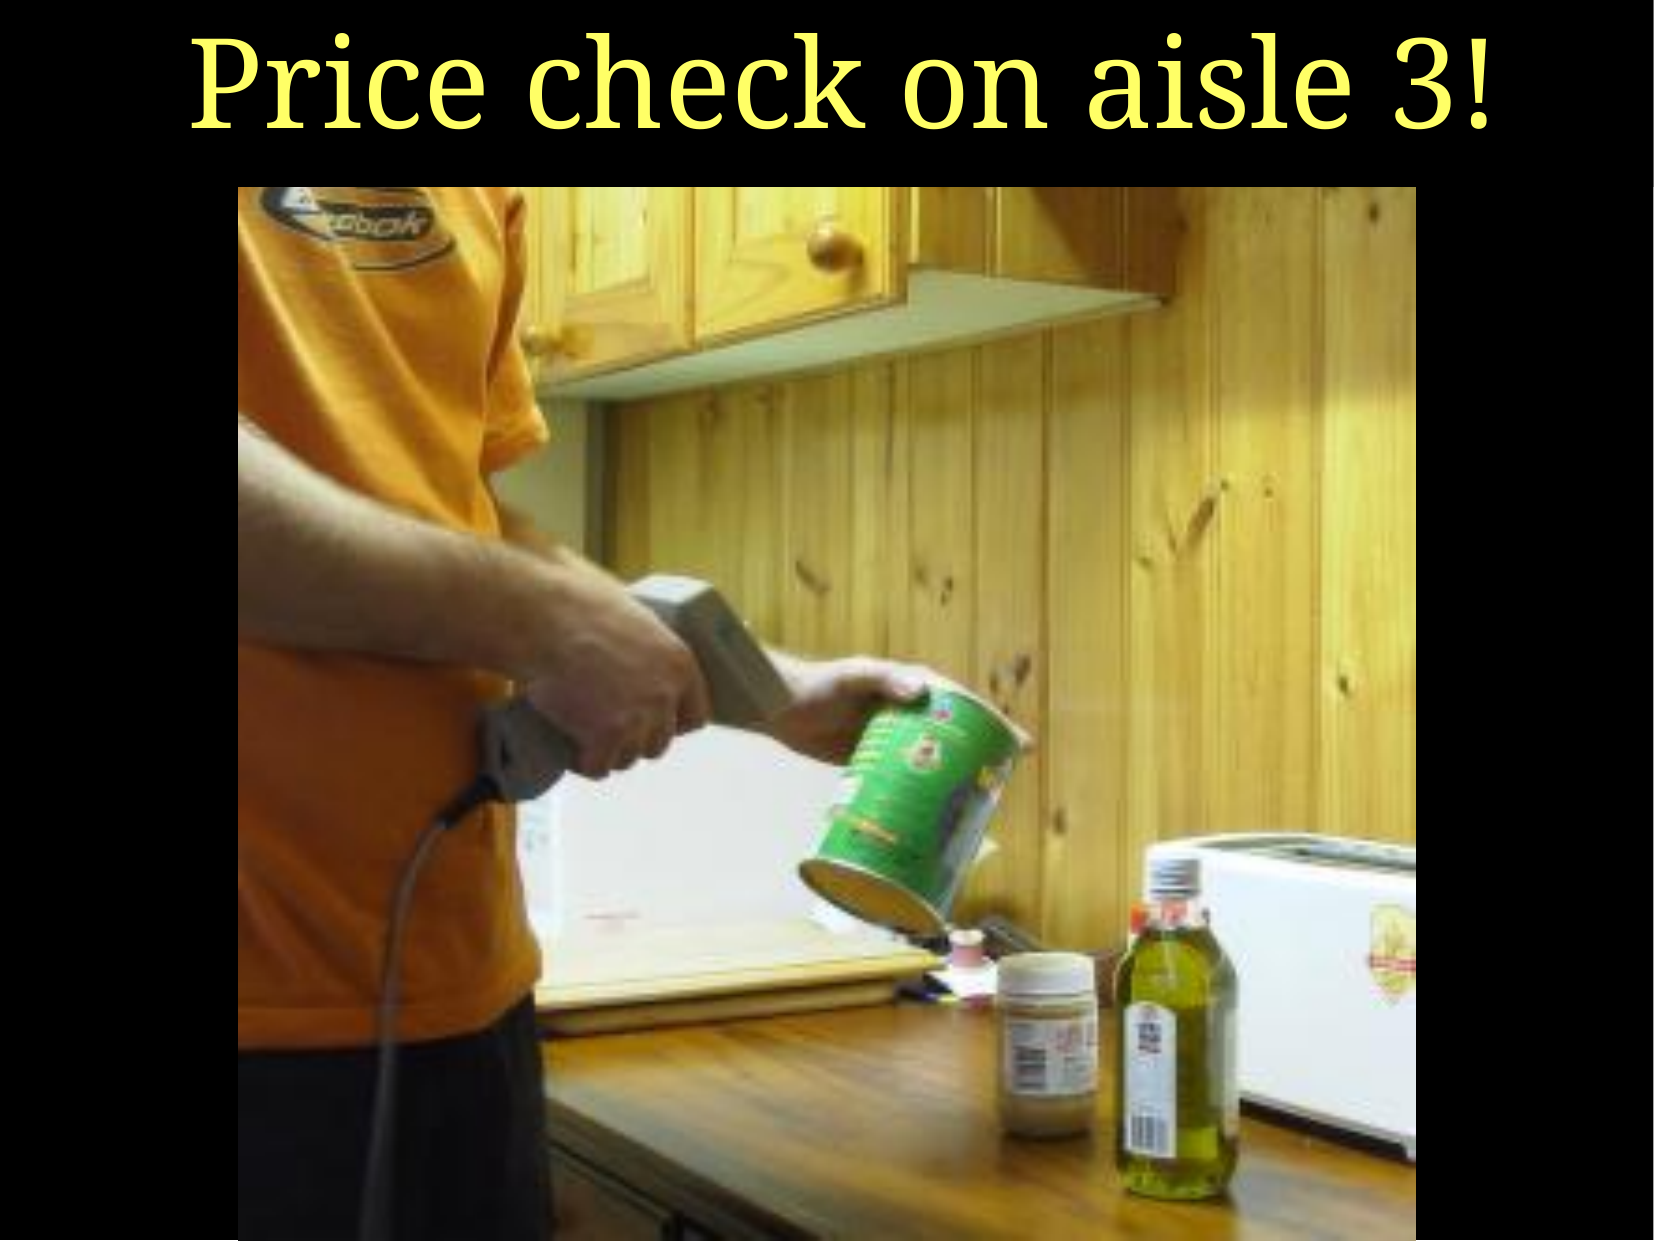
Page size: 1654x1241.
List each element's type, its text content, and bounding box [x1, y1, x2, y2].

picture [238, 187, 1416, 1241]
text_box Price check on aisle 3! [0, 0, 1654, 187]
